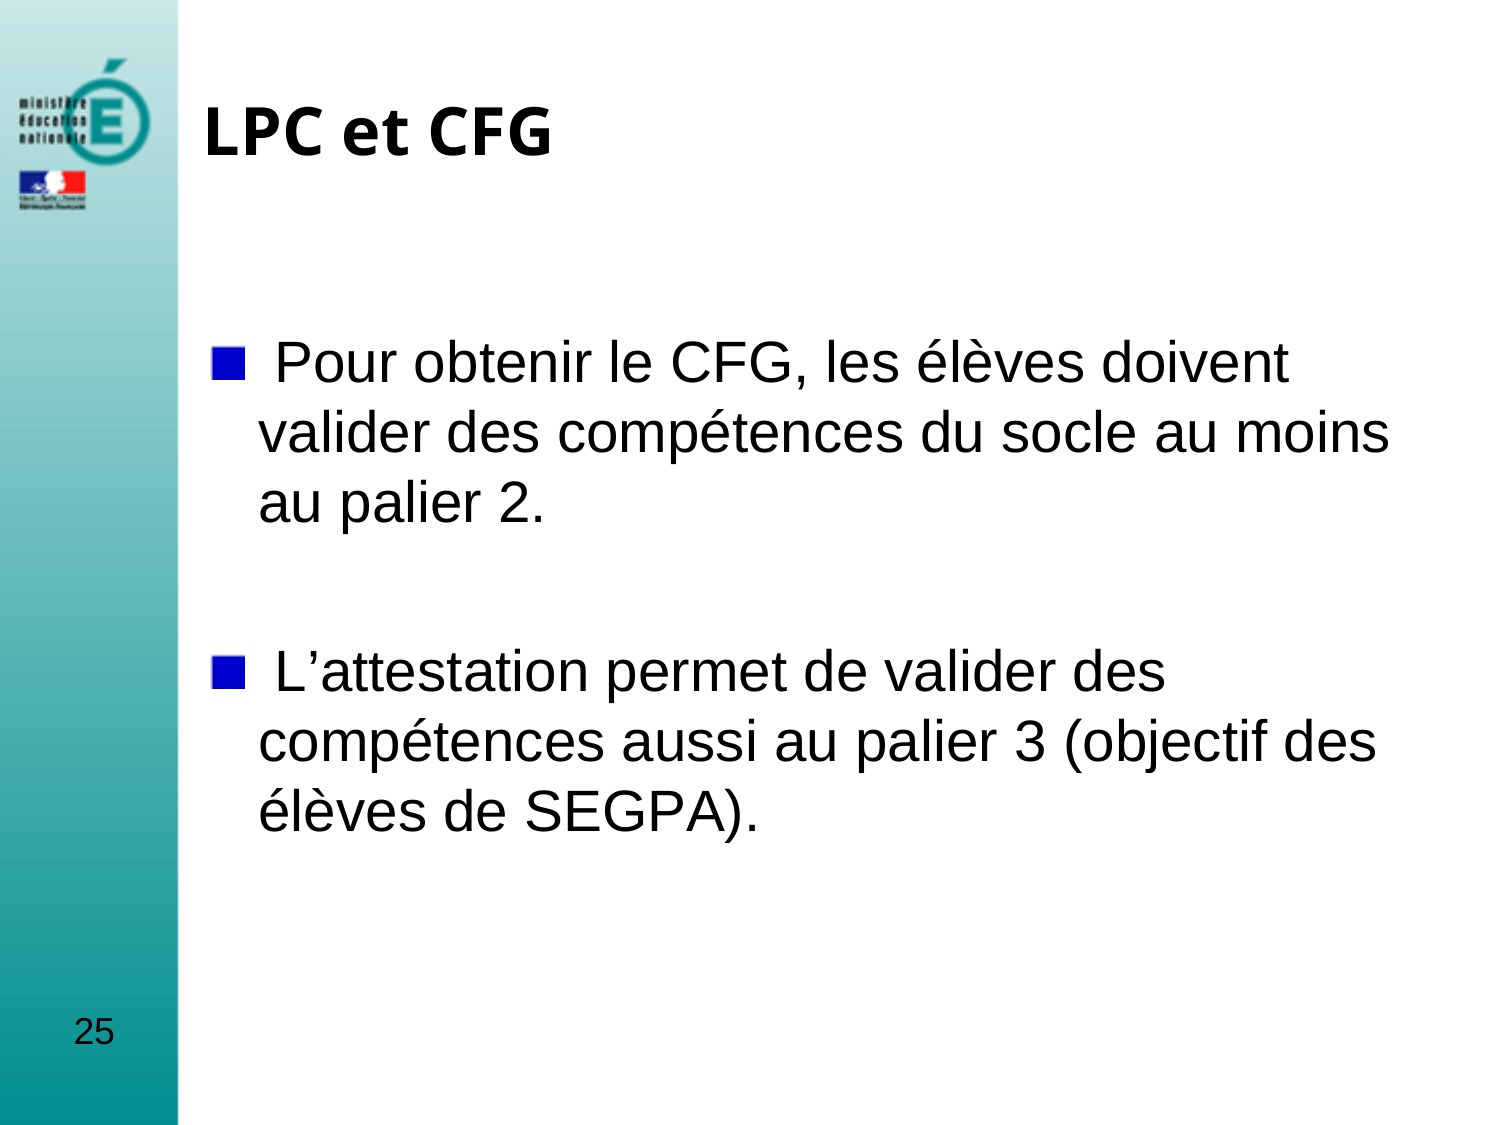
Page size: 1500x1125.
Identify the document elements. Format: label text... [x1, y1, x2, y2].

text_box <numéro> [41, 999, 148, 1060]
picture [0, 0, 179, 1125]
text_box Pour obtenir le CFG, les élèves doivent valider des compétences du socle au moins au palier 2. L’attestation permet de valider des compétences aussi au palier 3 (objectif des élèves de SEGPA). [187, 316, 1459, 935]
title LPC et CFG [187, 46, 1318, 212]
